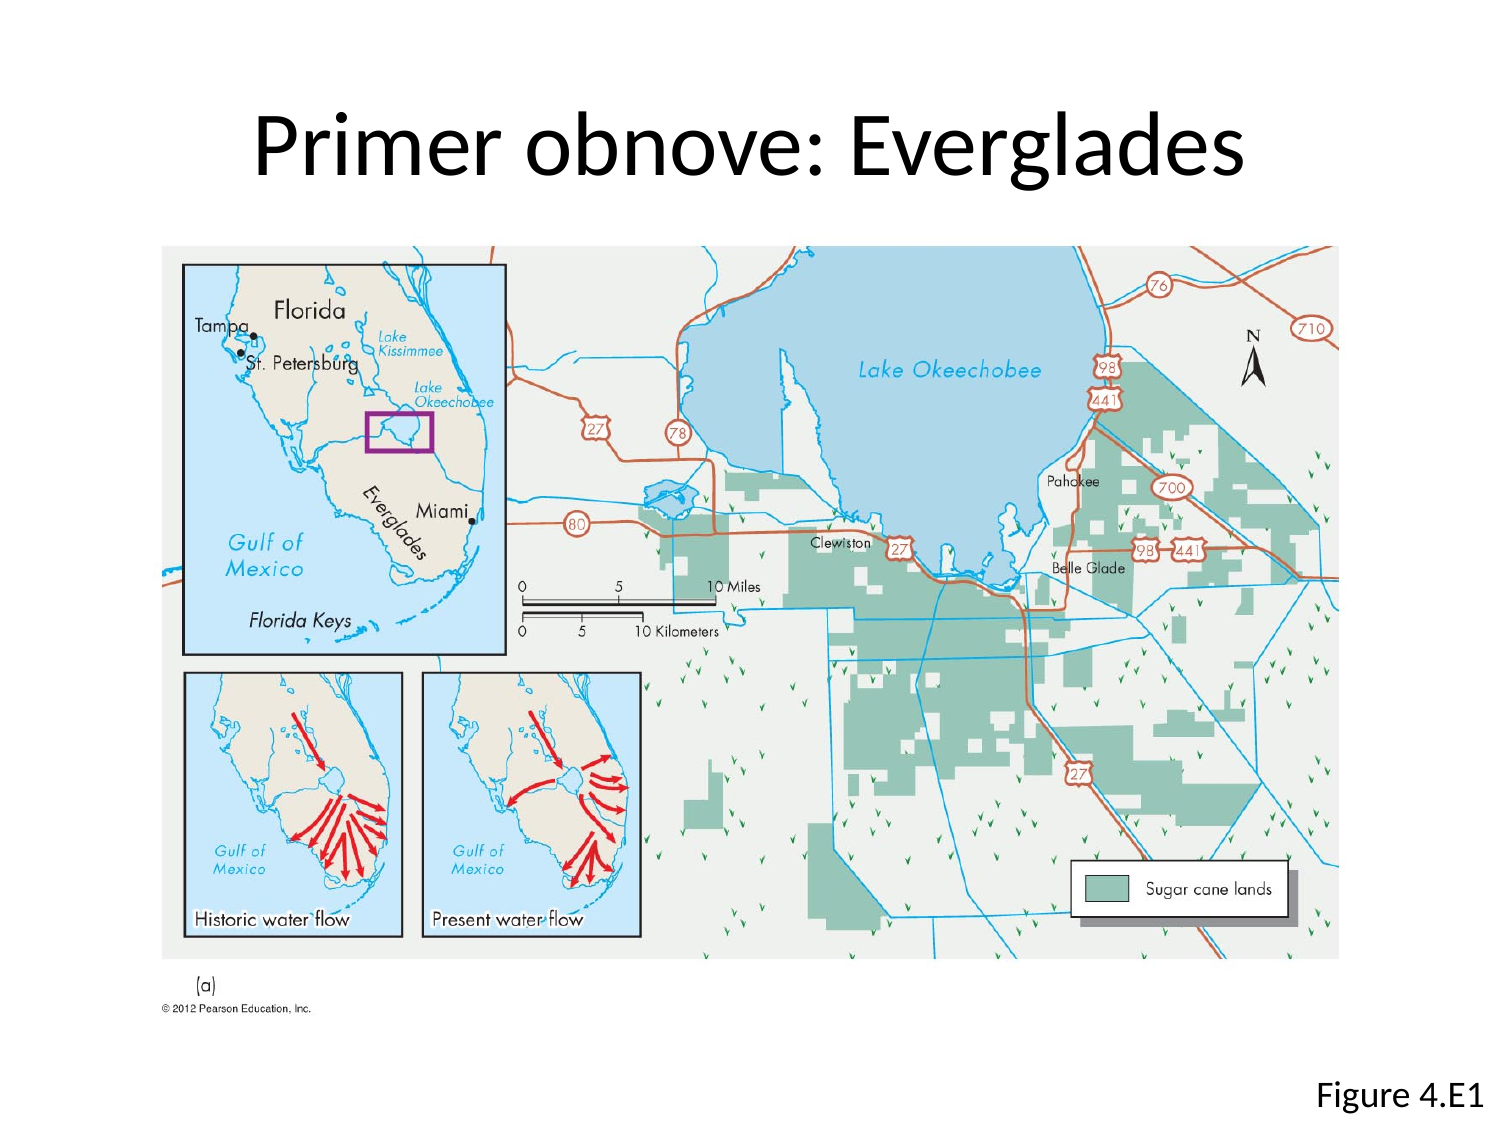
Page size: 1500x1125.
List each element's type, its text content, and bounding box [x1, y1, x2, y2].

title Primer obnove: Everglades [75, 45, 1425, 233]
list Figure 4.E1 [1224, 1062, 1500, 1125]
picture [153, 237, 1347, 1025]
